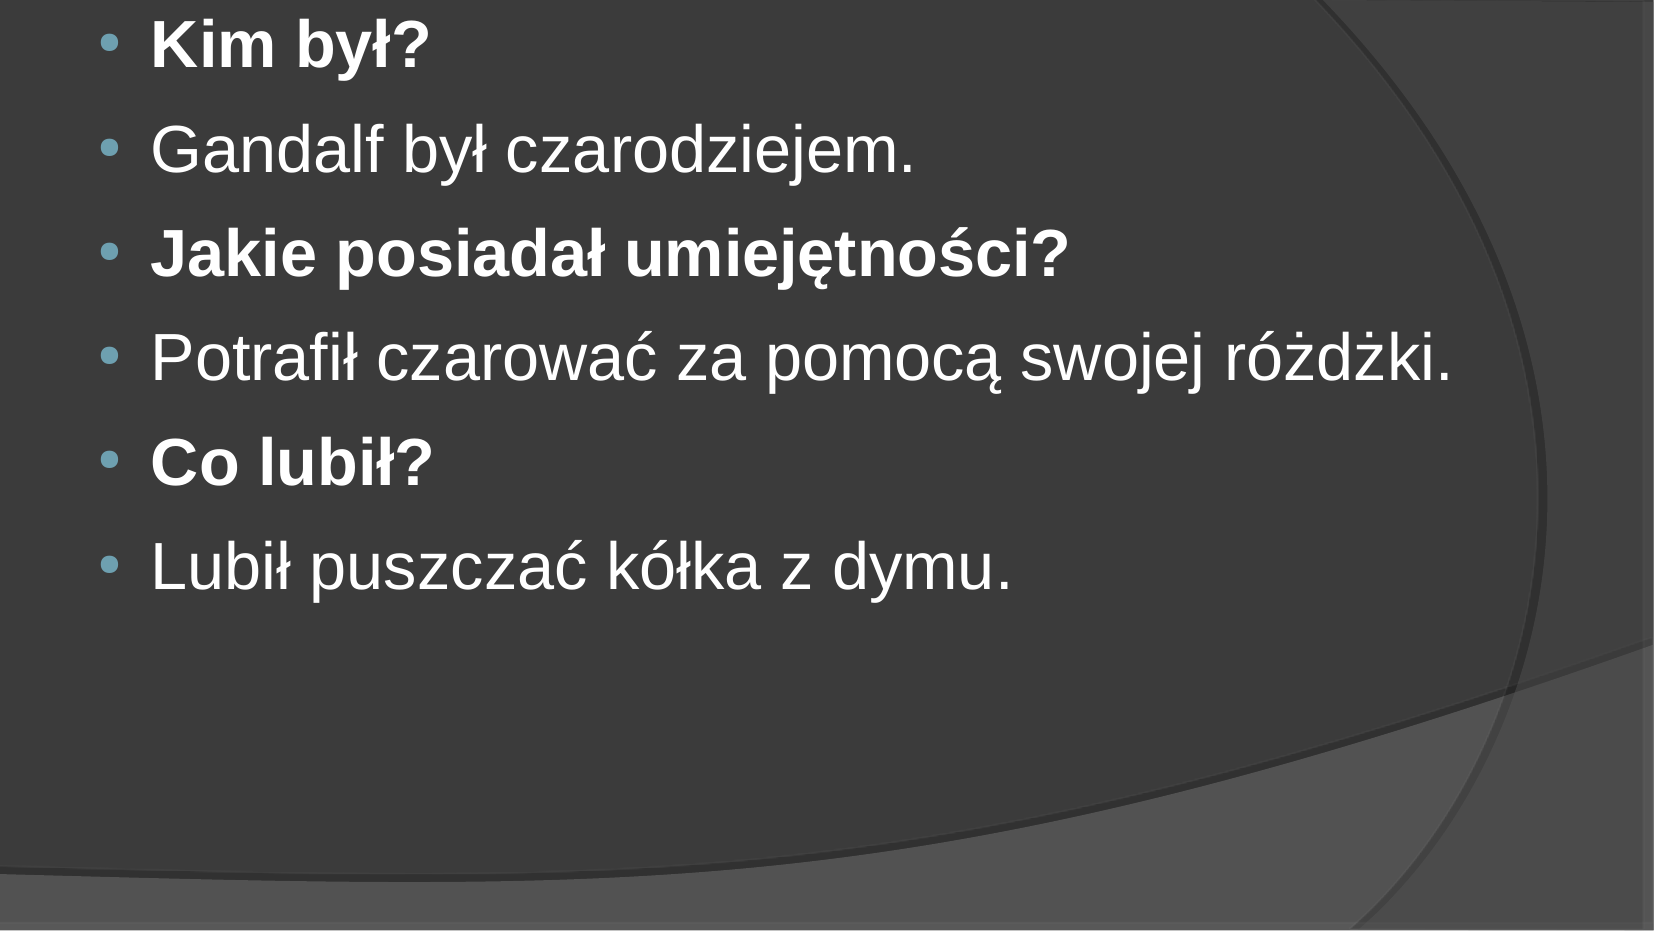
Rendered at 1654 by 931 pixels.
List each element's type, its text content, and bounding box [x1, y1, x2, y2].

list Kim był? Gandalf był czarodziejem. Jakie posiadał umiejętności? Potrafił czarować za pomocą swojej różdżki. Co lubił? Lubił puszczać kółka z dymu. [47, 0, 1489, 891]
